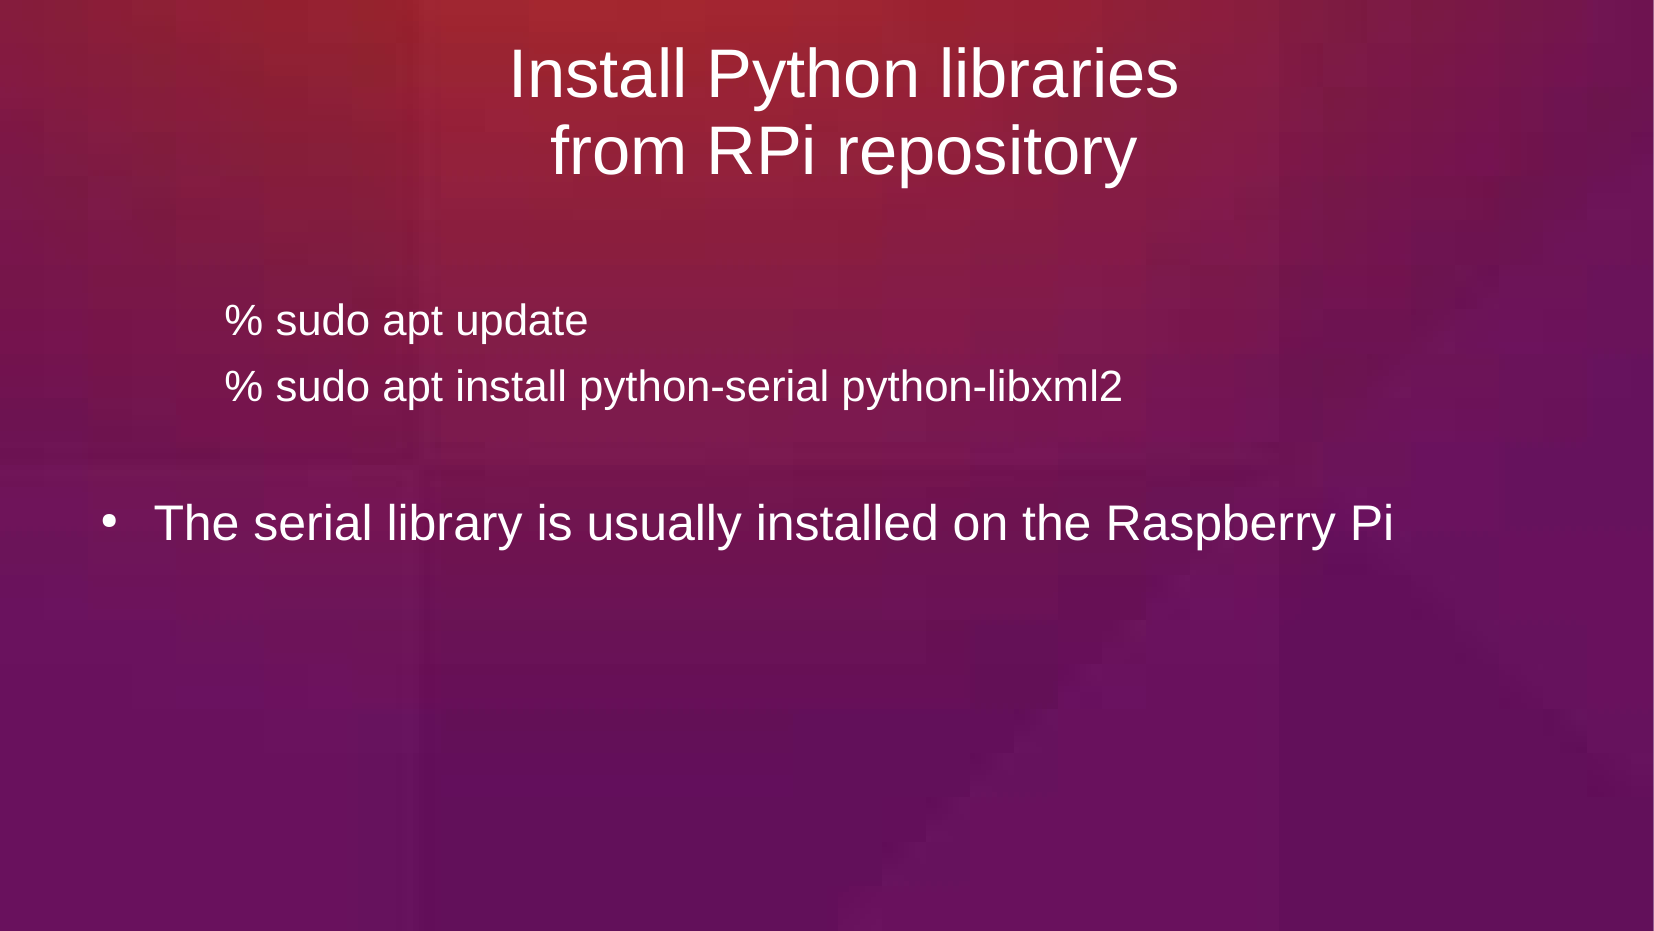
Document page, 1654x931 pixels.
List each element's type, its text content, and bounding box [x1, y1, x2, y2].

list % sudo apt update % sudo apt install python-serial python-libxml2 The serial library is usually installed on the Raspberry Pi [82, 217, 1571, 758]
picture [0, 0, 1654, 931]
title Install Python libraries from RPi repository [82, 35, 1571, 190]
